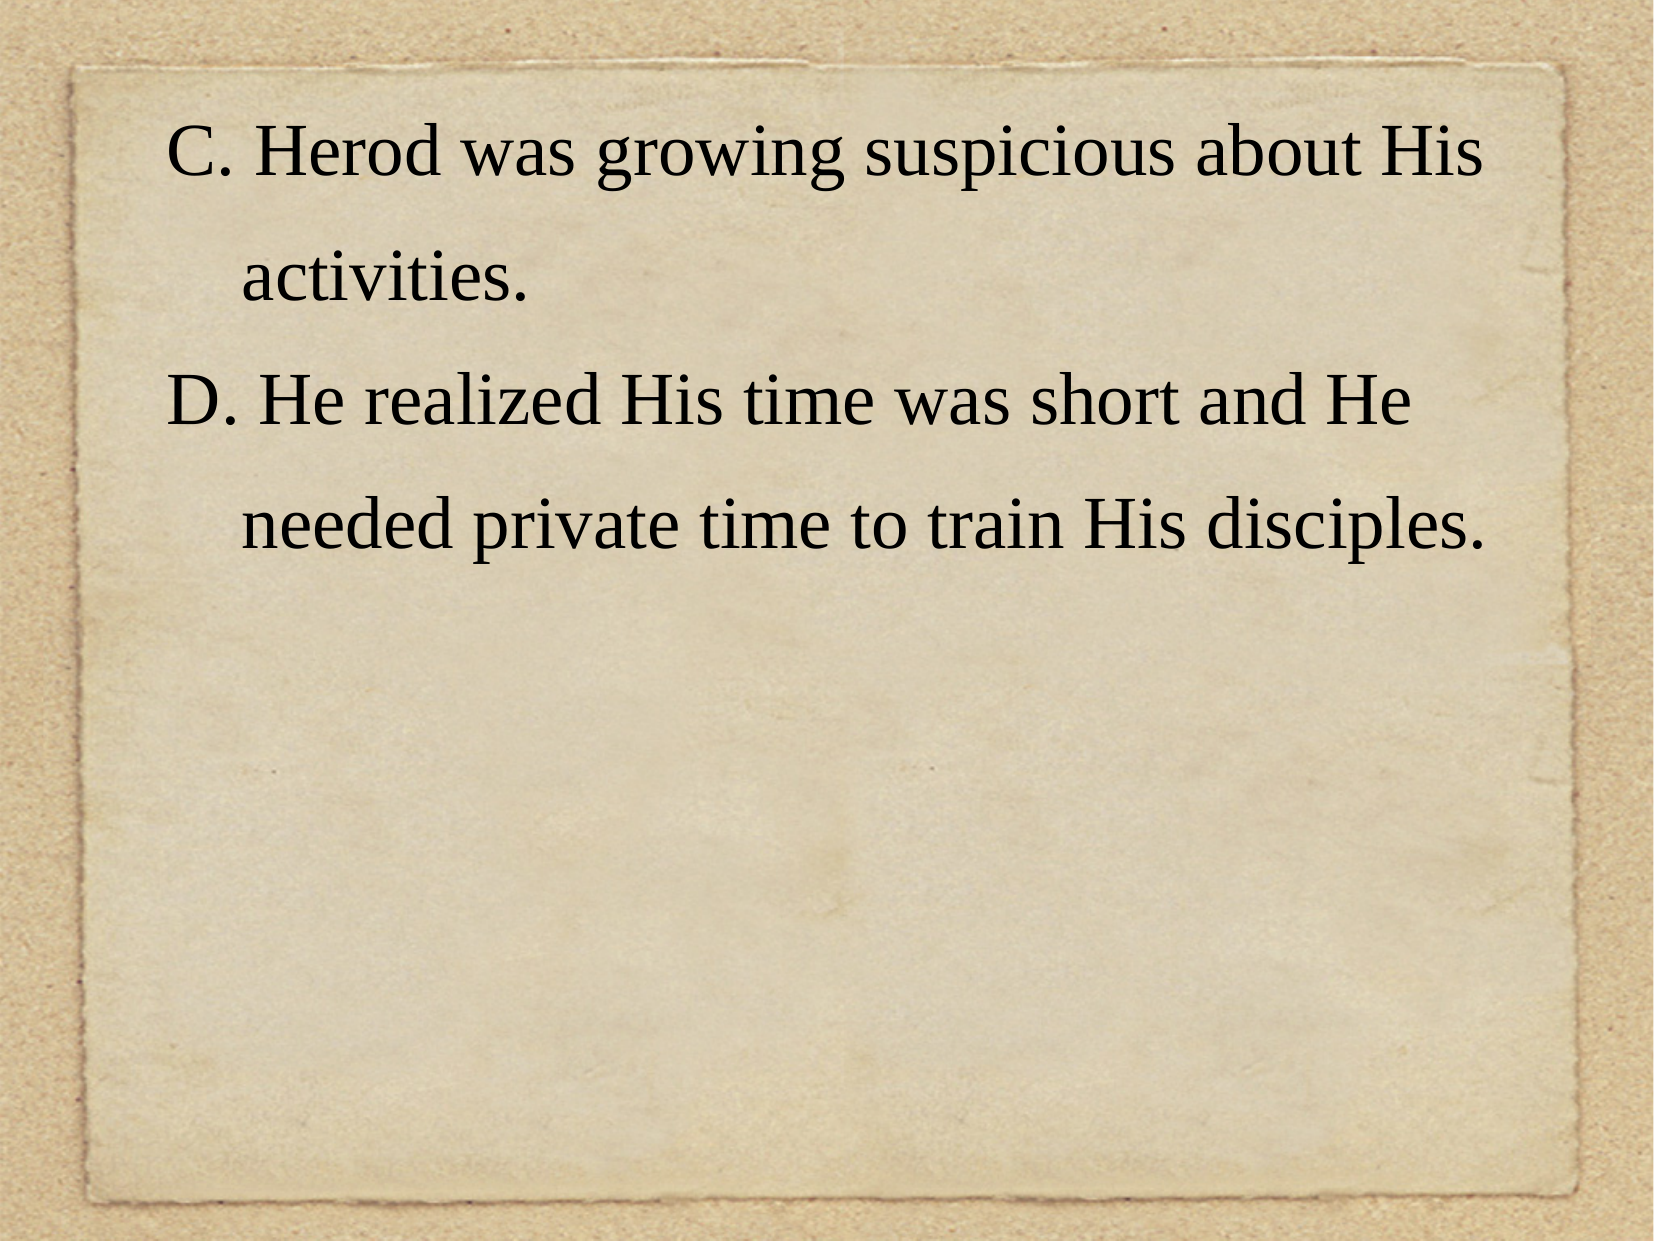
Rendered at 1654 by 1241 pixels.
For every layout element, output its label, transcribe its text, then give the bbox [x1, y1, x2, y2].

text_box C. Herod was growing suspicious about His activities. D. He realized His time was short and He needed private time to train His disciples. [77, 60, 1640, 658]
picture [0, 0, 1654, 1241]
